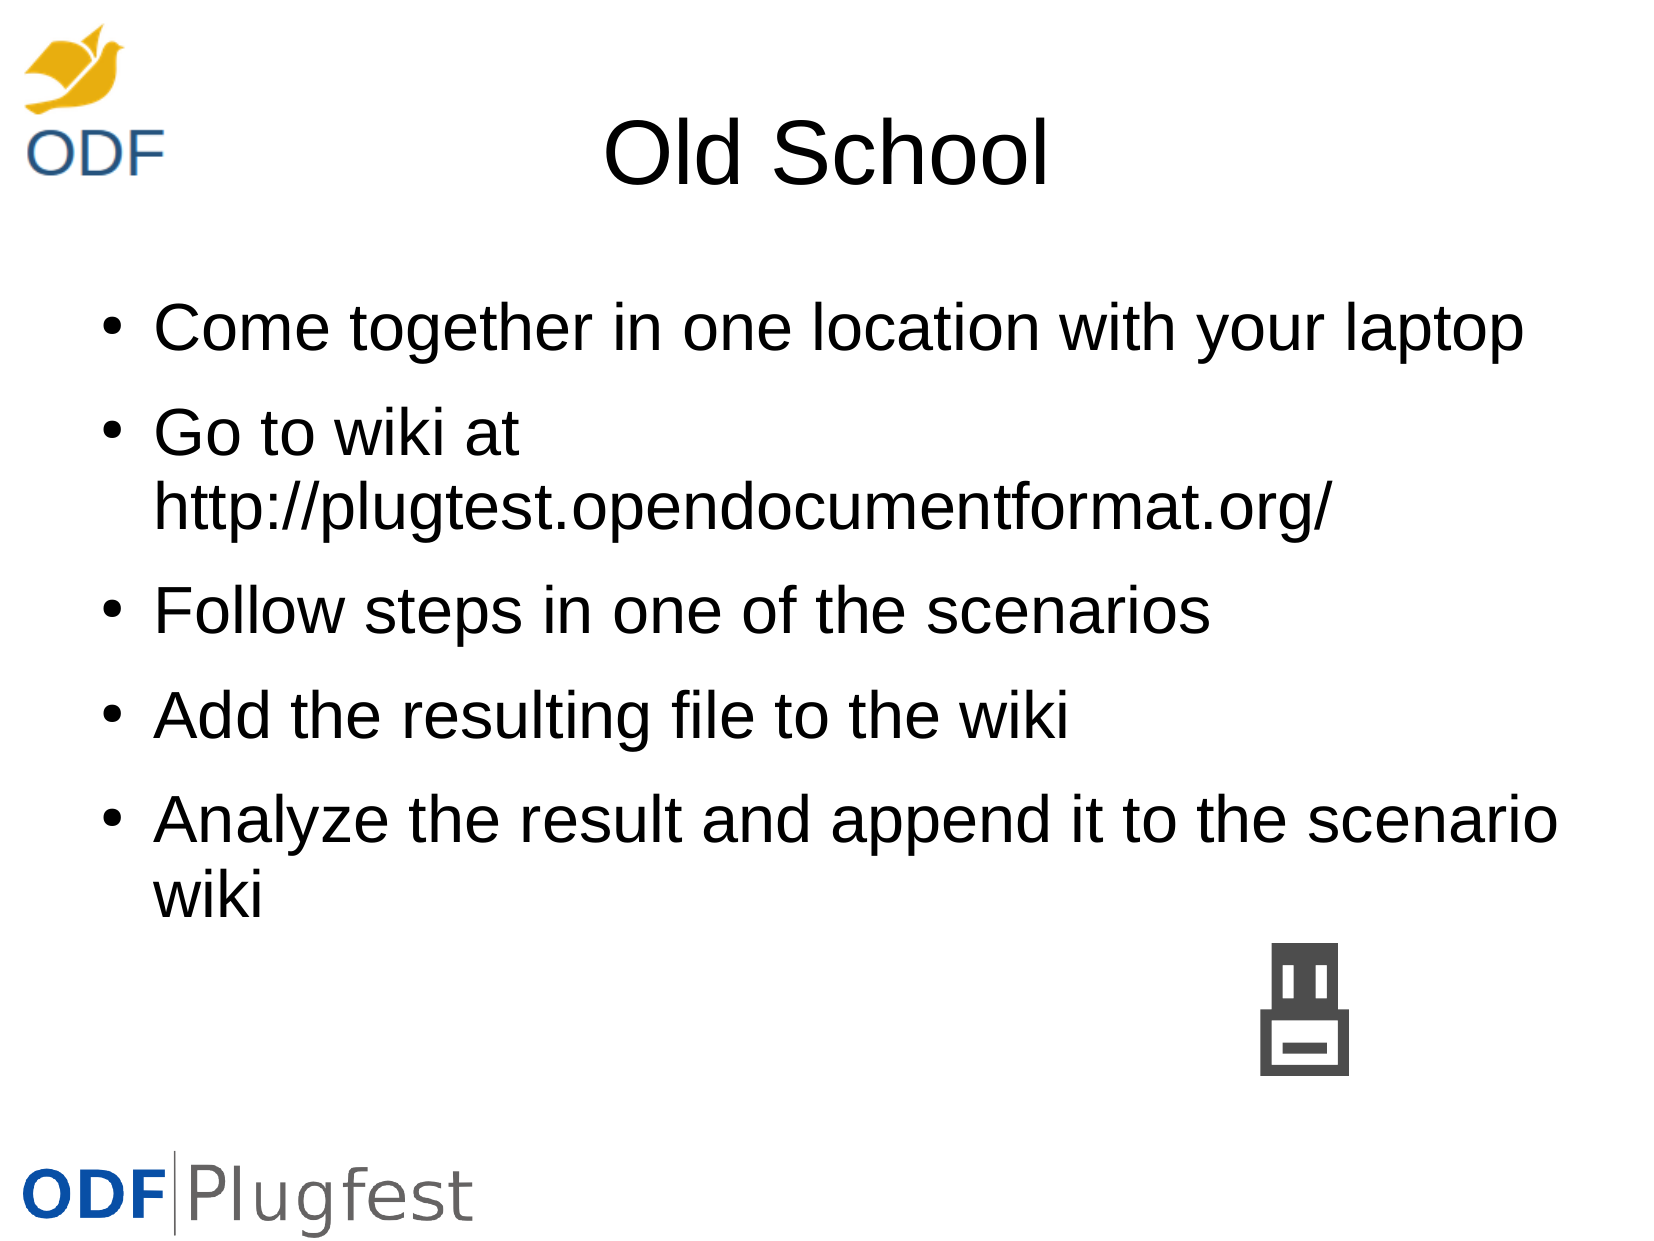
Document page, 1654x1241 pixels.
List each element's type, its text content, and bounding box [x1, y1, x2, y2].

list Come together in one location with your laptop Go to wiki at http://plugtest.opendocumentformat.org/ Follow steps in one of the scenarios Add the resulting file to the wiki Analyze the result and append it to the scenario wiki [82, 290, 1571, 1010]
title Old School [82, 49, 1571, 257]
picture [23, 1150, 473, 1241]
picture [0, 0, 216, 218]
picture [1210, 915, 1399, 1104]
